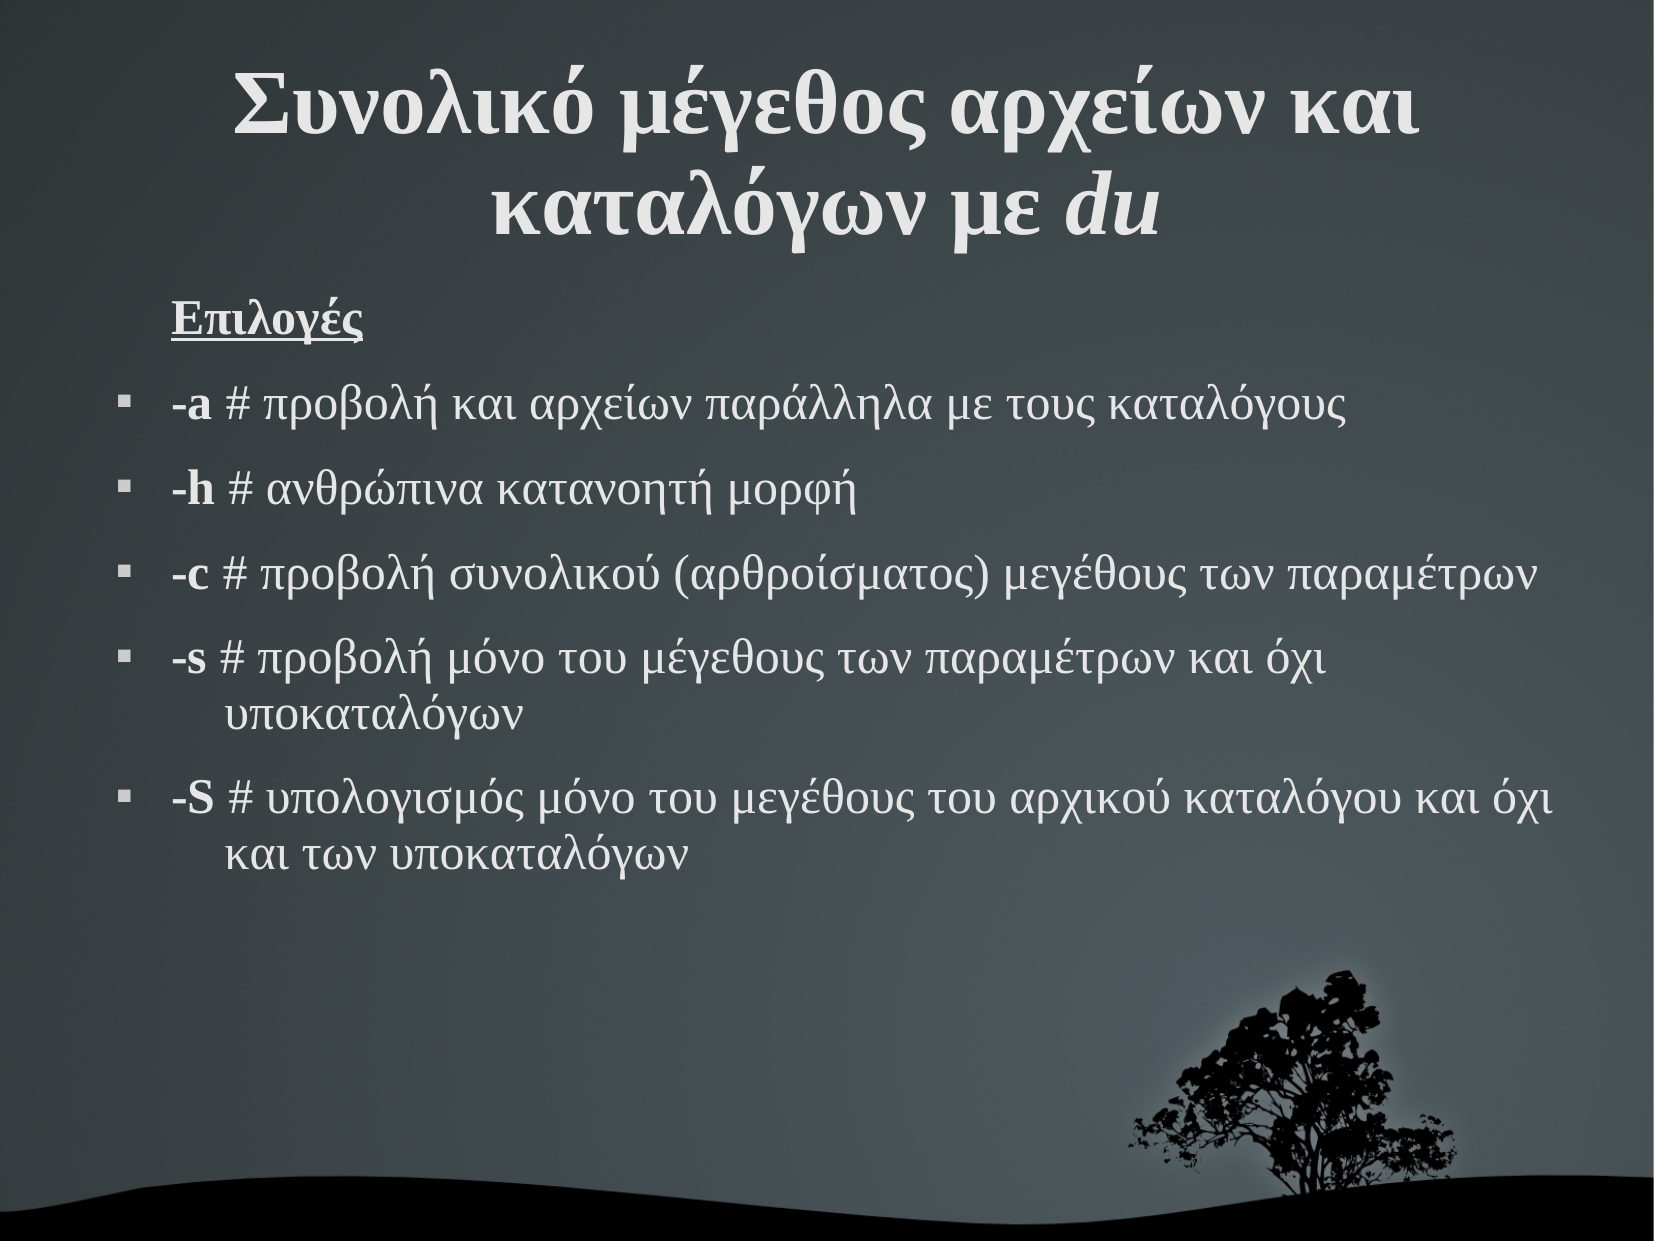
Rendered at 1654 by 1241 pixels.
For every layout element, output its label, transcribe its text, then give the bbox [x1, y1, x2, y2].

list Επιλογές -a # προβολή και αρχείων παράλληλα με τους καταλόγους -h # ανθρώπινα κατανοητή μορφή -c # προβολή συνολικού (αρθροίσματος) μεγέθους των παραμέτρων -s # προβολή μόνο του μέγεθους των παραμέτρων και όχι υποκαταλόγων -S # υπολογισμός μόνο του μεγέθους του αρχικού καταλόγου και όχι και των υποκαταλόγων [82, 290, 1571, 1109]
picture [0, 0, 1654, 1241]
title Συνολικό μέγεθος αρχείων και καταλόγων με du [82, 33, 1571, 273]
